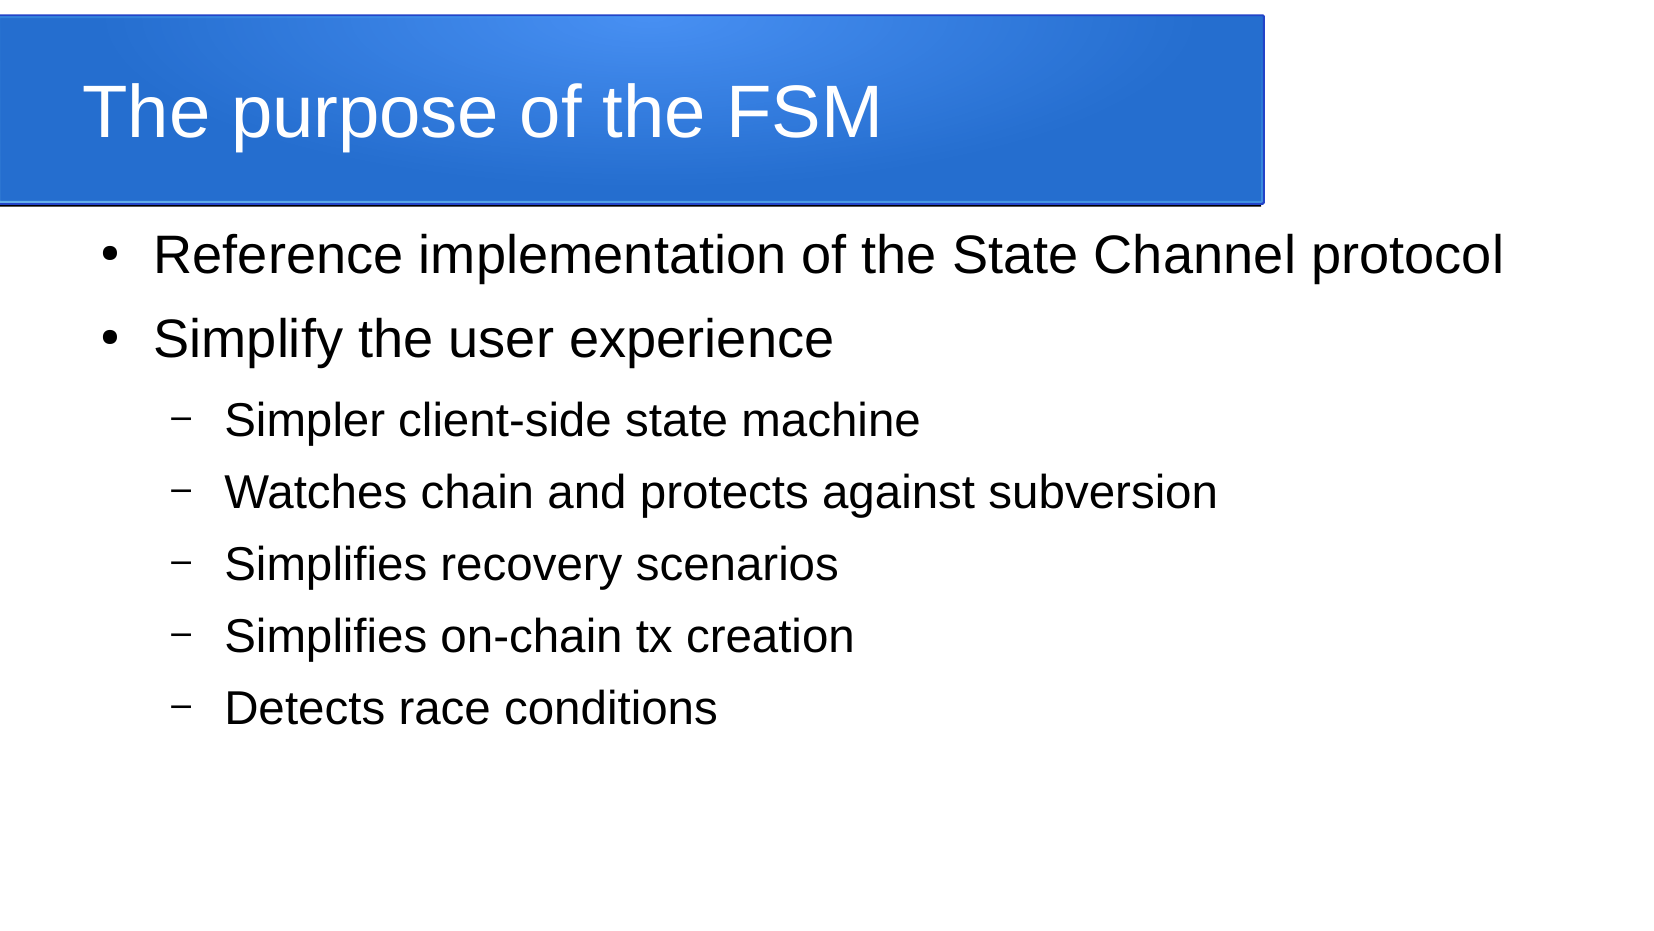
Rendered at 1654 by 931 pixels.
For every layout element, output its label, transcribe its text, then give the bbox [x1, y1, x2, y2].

list Reference implementation of the State Channel protocol Simplify the user experience Simpler client-side state machine Watches chain and protects against subversion Simplifies recovery scenarios Simplifies on-chain tx creation Detects race conditions [82, 224, 1571, 764]
title The purpose of the FSM [82, 35, 1235, 189]
